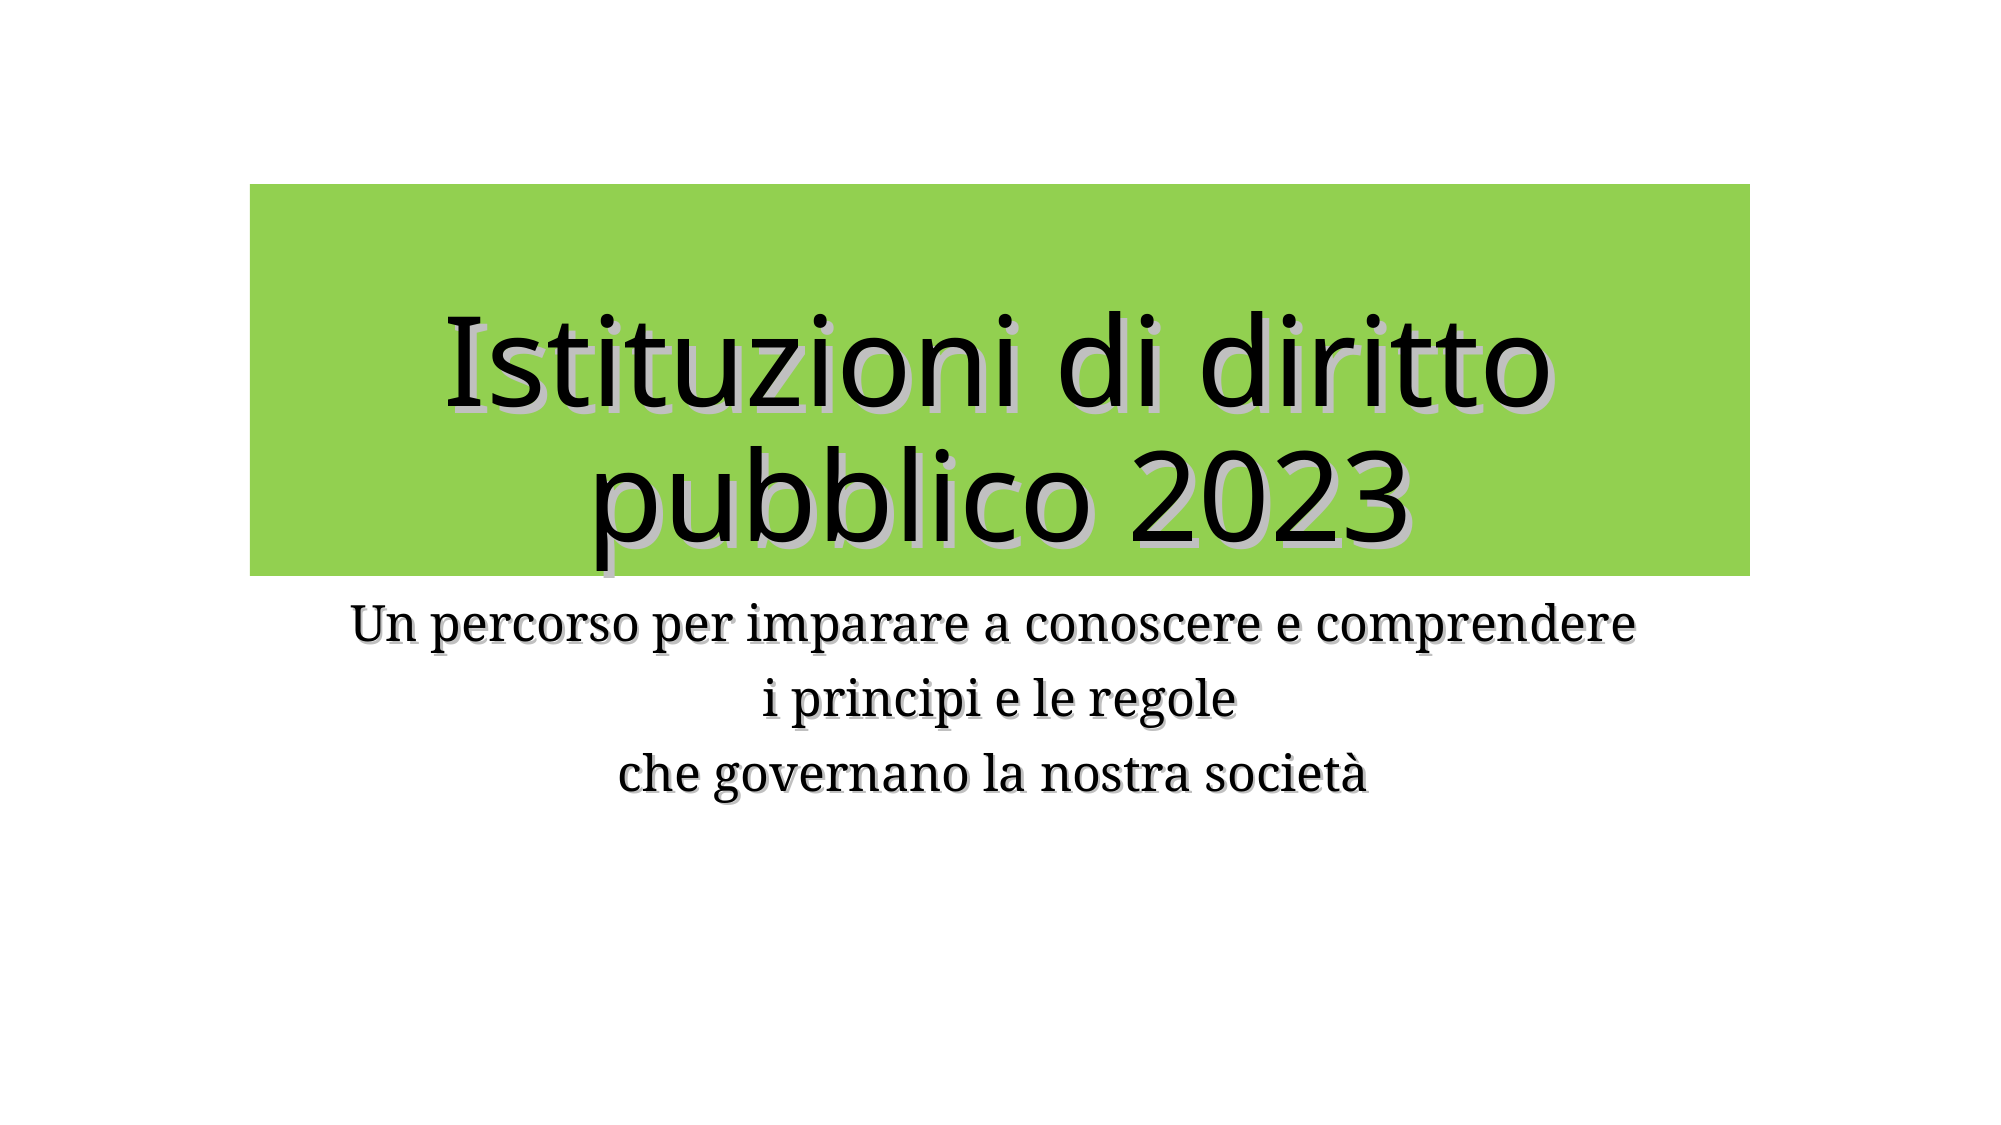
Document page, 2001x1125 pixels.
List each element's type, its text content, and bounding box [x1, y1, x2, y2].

subtitle Un percorso per imparare a conoscere e comprendere i principi e le regole che governano la nostra società [249, 590, 1750, 863]
title Istituzioni di diritto pubblico 2023 [249, 184, 1750, 576]
